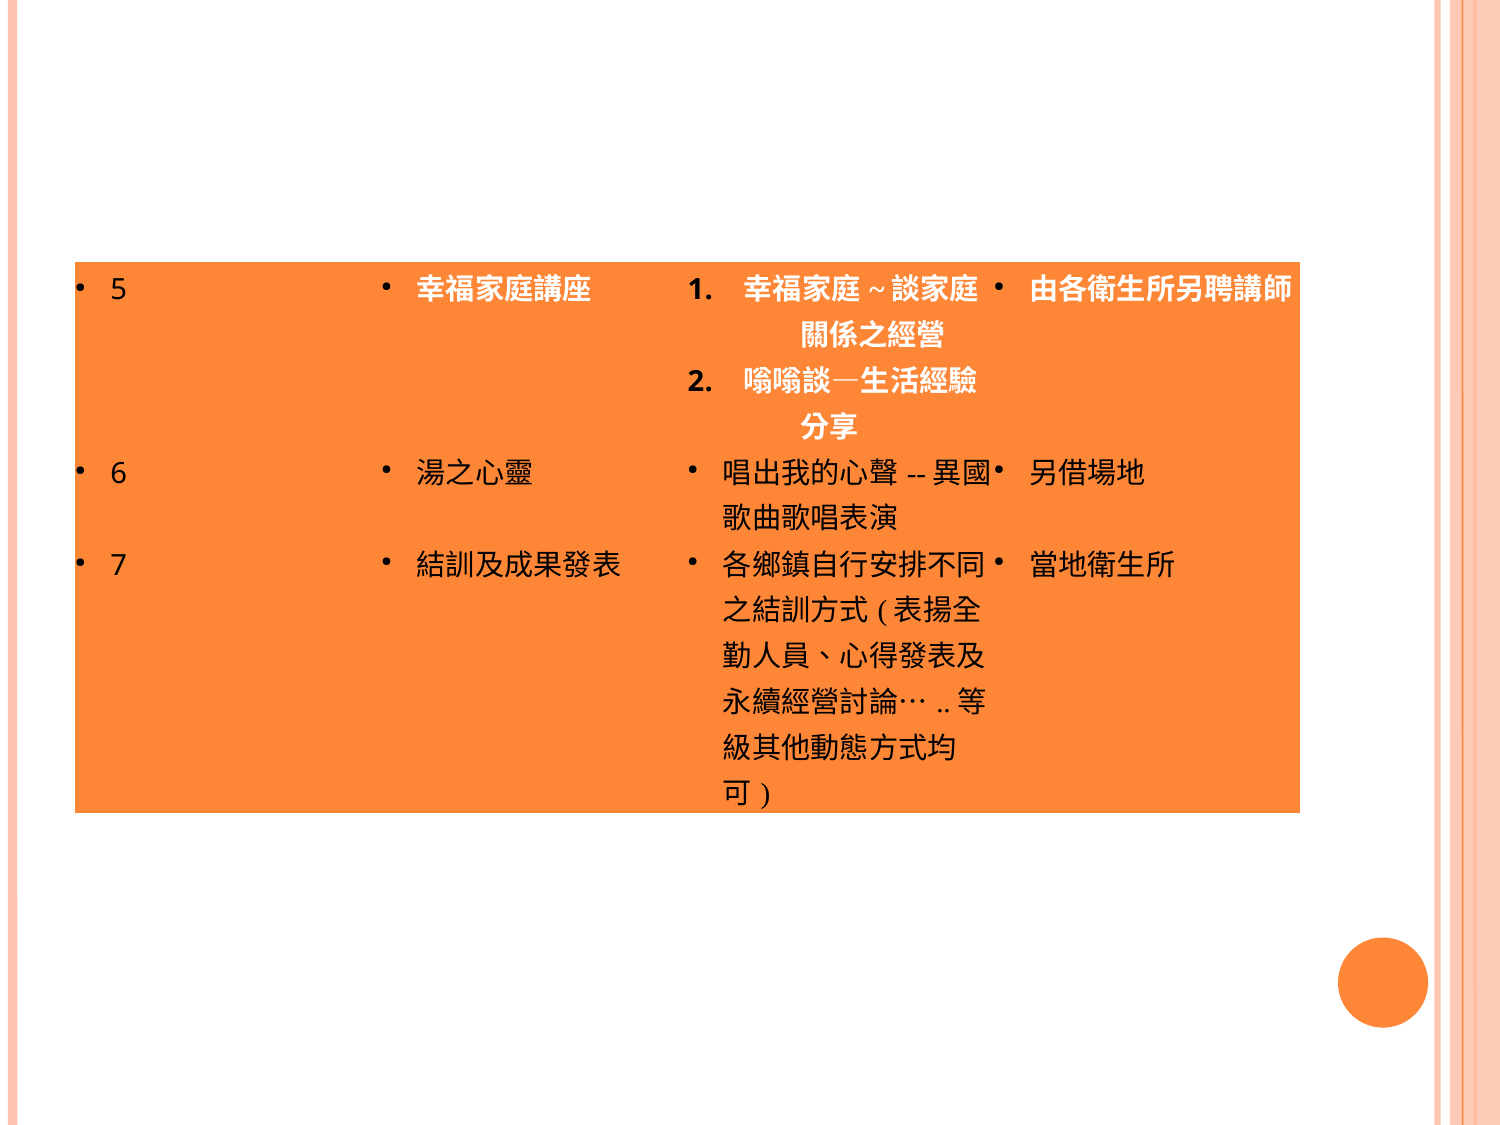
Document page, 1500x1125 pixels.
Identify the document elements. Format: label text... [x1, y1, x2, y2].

table_cell 結訓及成果發表 [381, 538, 688, 813]
table_cell 各鄉鎮自行安排不同之結訓方式(表揚全勤人員、心得發表及永續經營討論…..等級其他動態方式均可) [688, 538, 994, 813]
table_header 幸福家庭~談家庭關係之經營 嗡嗡談—生活經驗分享 [688, 262, 994, 446]
table_cell 另借場地 [994, 446, 1300, 538]
table_cell 7 [75, 538, 381, 813]
table_header 幸福家庭講座 [381, 262, 688, 446]
table_cell 湯之心靈 [381, 446, 688, 538]
table_header 由各衛生所另聘講師 [994, 262, 1300, 446]
table_cell 當地衛生所 [994, 538, 1300, 813]
table_cell 6 [75, 446, 381, 538]
table_header 5 [75, 262, 381, 446]
table_cell 唱出我的心聲--異國歌曲歌唱表演 [688, 446, 994, 538]
